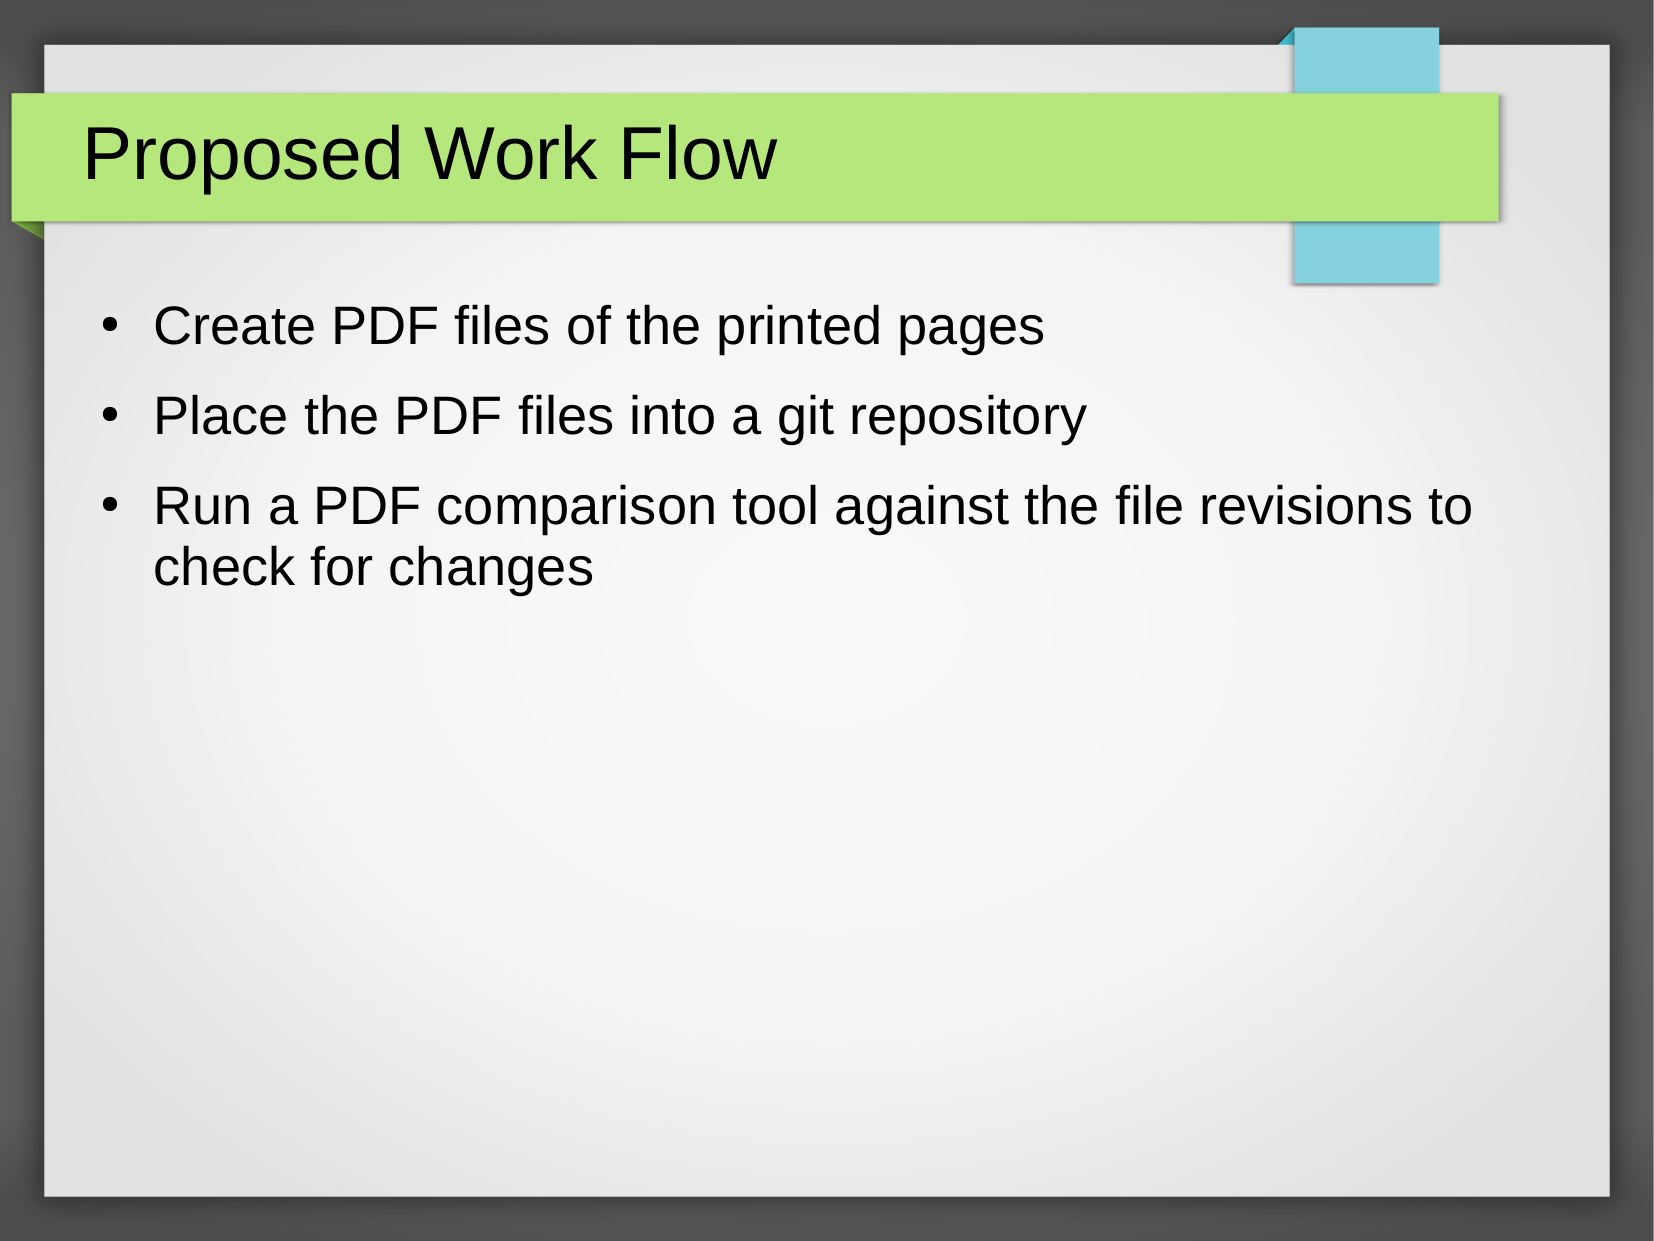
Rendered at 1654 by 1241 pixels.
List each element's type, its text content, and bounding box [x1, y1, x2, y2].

picture [0, 0, 1654, 1241]
list Create PDF files of the printed pages Place the PDF files into a git repository Run a PDF comparison tool against the file revisions to check for changes [82, 295, 1571, 1015]
title Proposed Work Flow [82, 94, 1264, 213]
